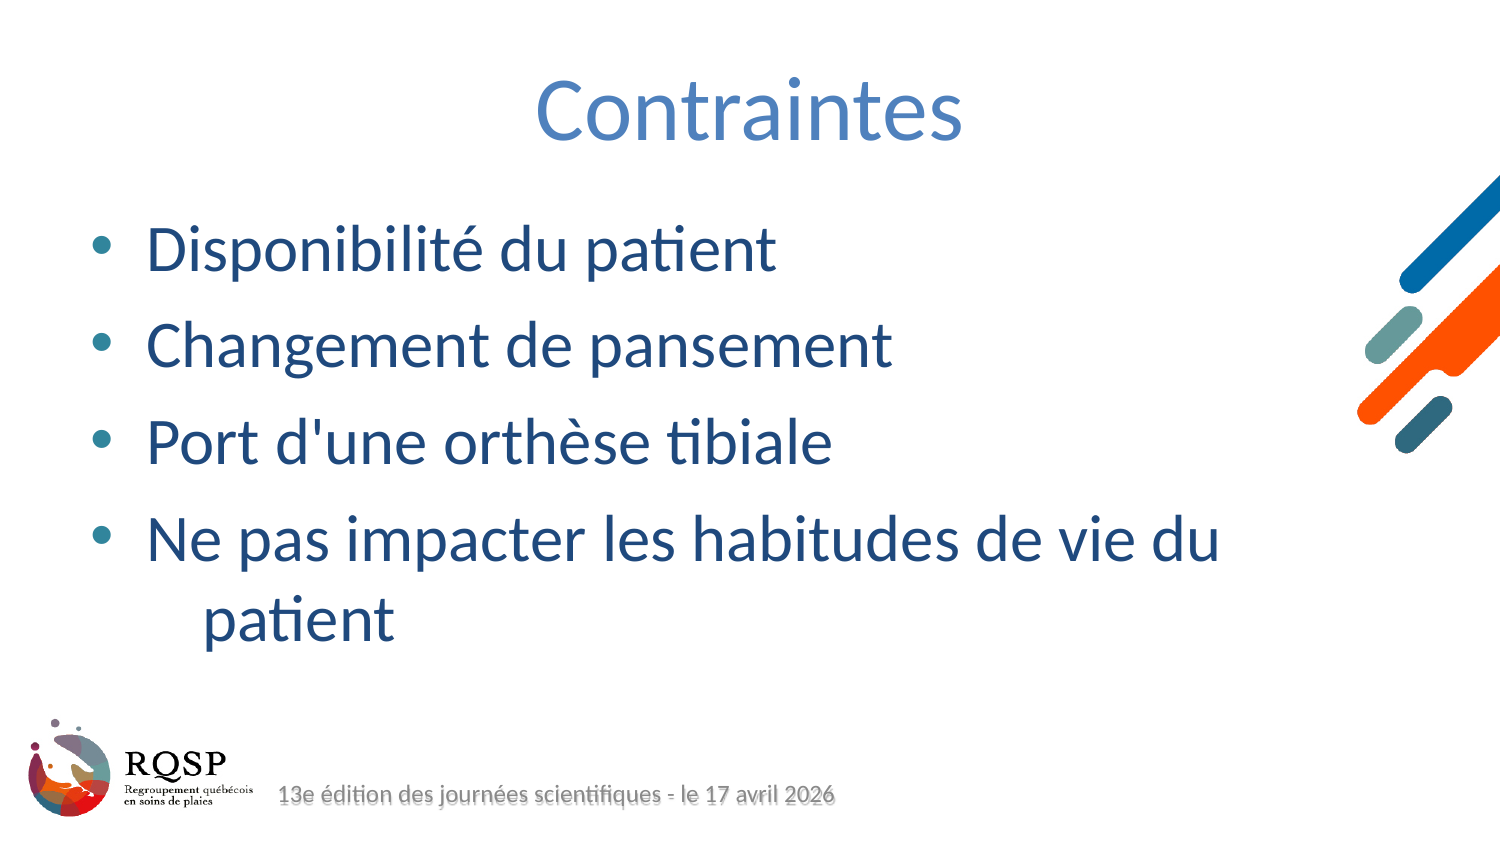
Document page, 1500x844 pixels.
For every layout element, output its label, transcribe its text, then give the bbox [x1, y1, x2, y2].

title Contraintes [75, 33, 1426, 175]
list Disponibilité du patient Changement de pansement Port d'une orthèse tibiale Ne pas impacter les habitudes de vie du patient [75, 196, 1426, 754]
